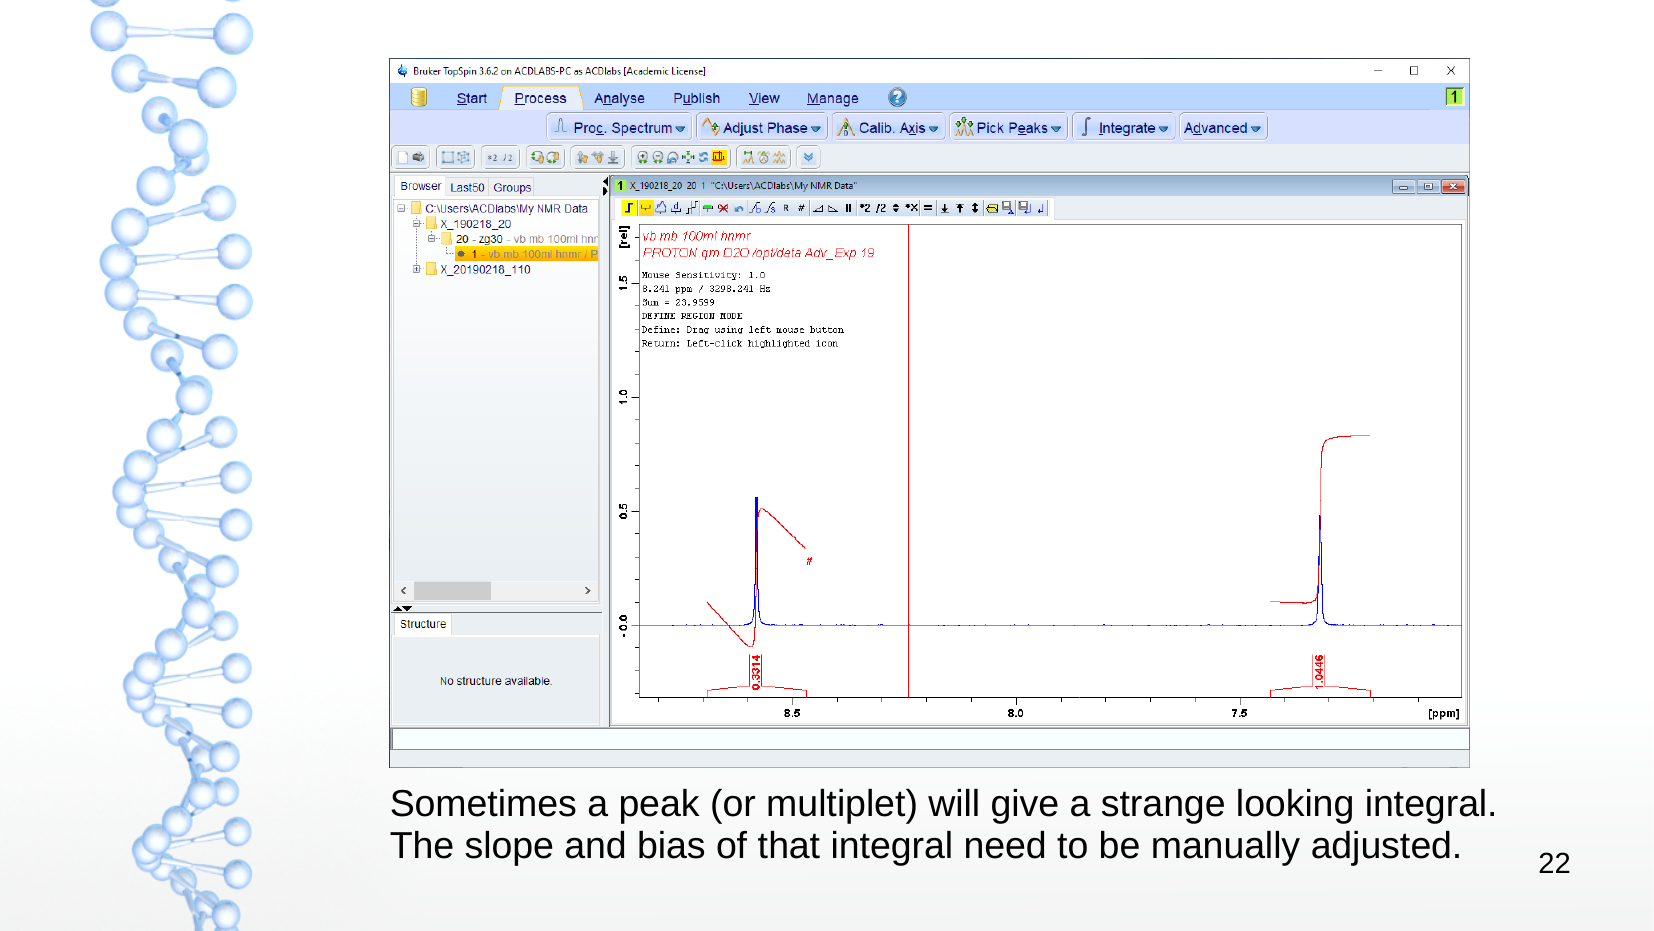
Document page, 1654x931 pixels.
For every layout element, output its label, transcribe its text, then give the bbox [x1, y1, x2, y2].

picture [0, 0, 1654, 931]
text_box Sometimes a peak (or multiplet) will give a strange looking integral. The slope and bias of that integral need to be manually adjusted. [375, 775, 1524, 875]
